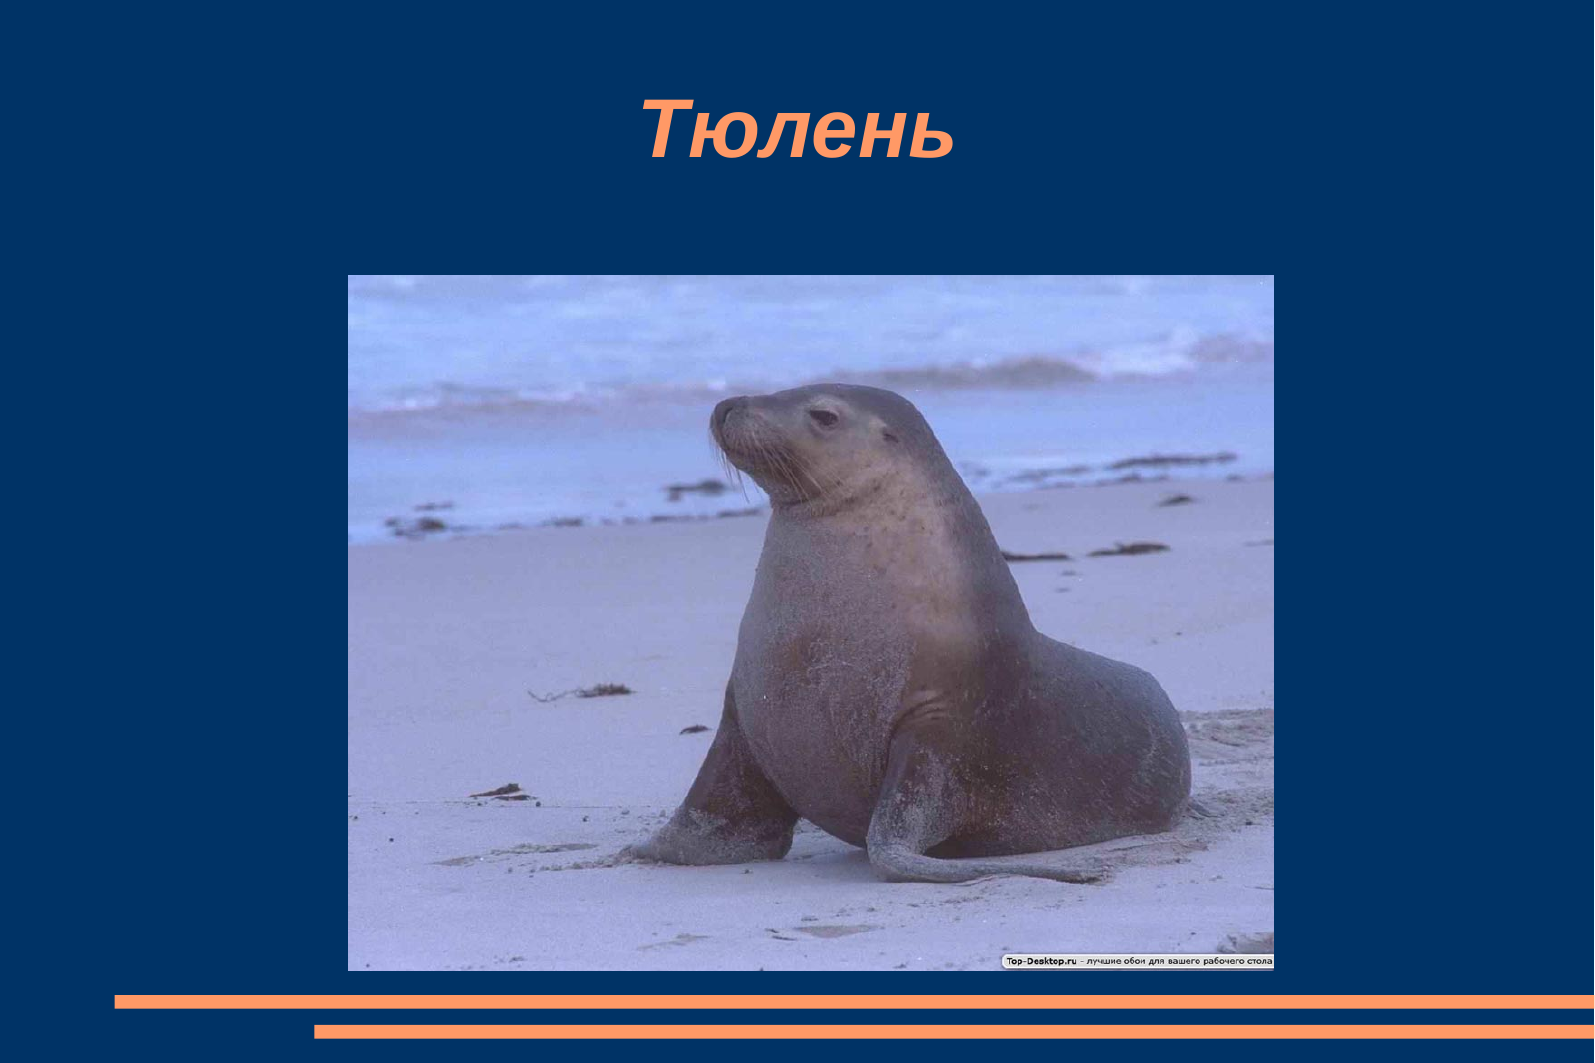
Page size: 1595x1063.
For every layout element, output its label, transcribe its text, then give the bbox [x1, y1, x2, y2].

title Тюлень [117, 39, 1479, 218]
picture [348, 275, 1274, 971]
